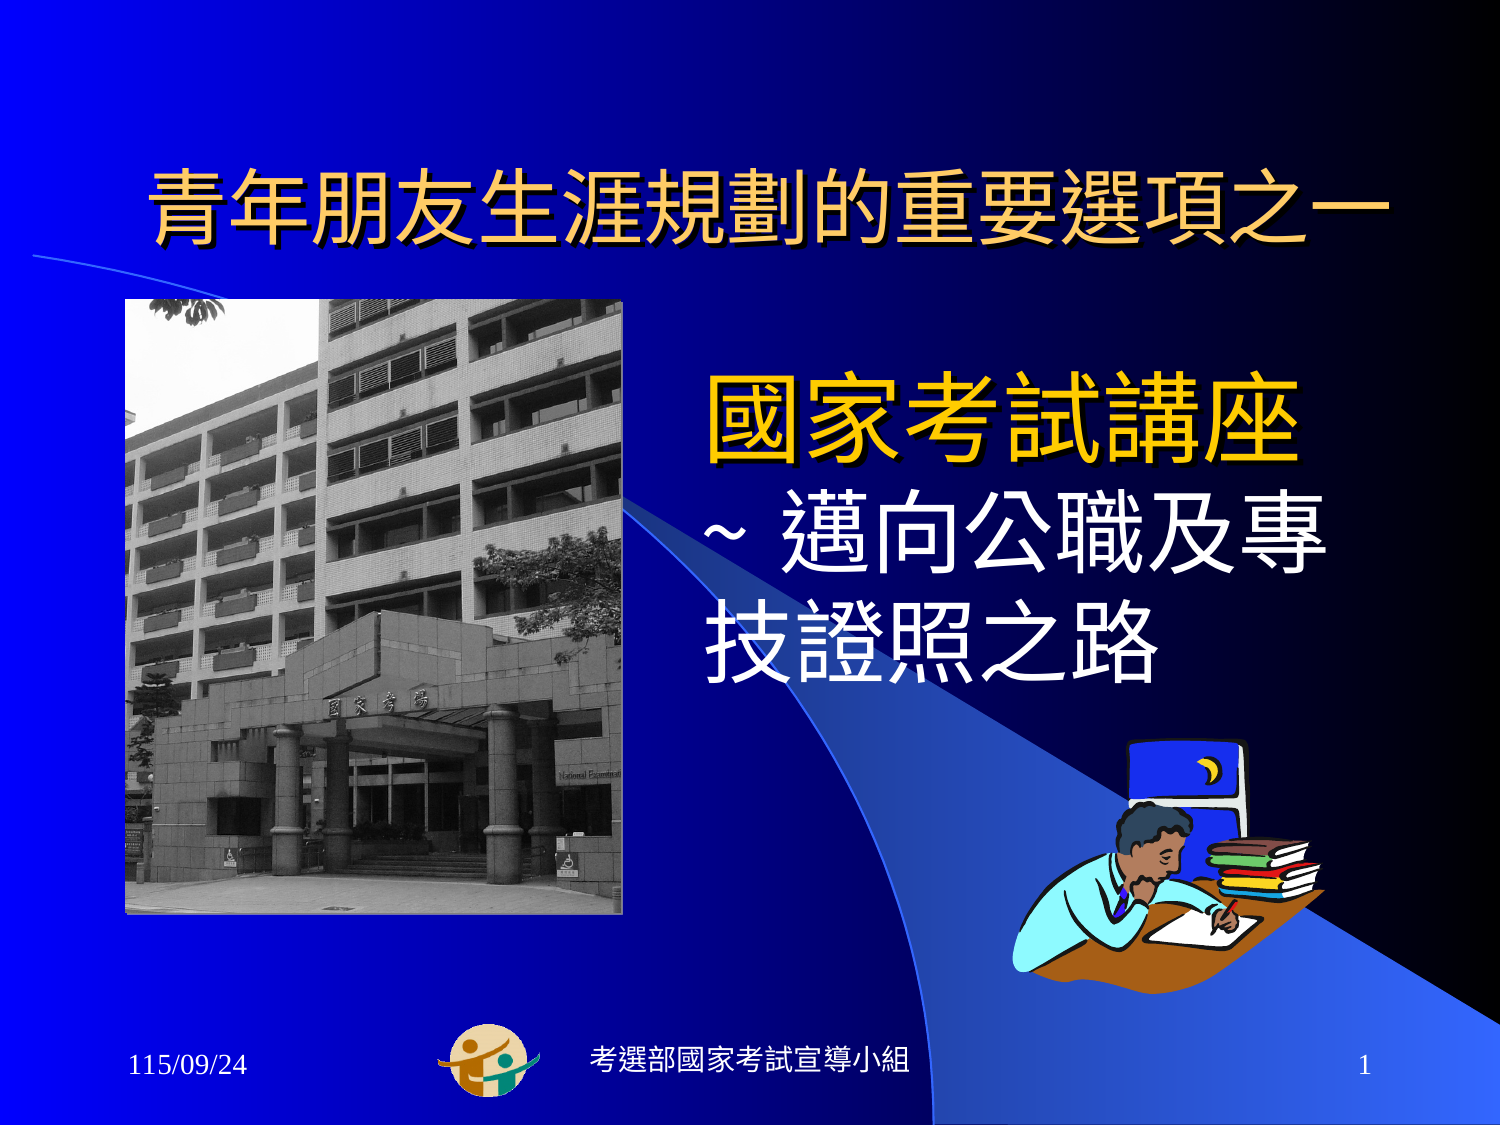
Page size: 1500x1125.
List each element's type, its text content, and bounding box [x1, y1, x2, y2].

picture [125, 299, 621, 913]
picture [1012, 737, 1326, 995]
picture [437, 1024, 540, 1097]
subtitle 國家考試講座~邁向公職及專技證照之路 [687, 437, 1388, 613]
title 青年朋友生涯規劃的重要選項之一 [99, 74, 1438, 263]
